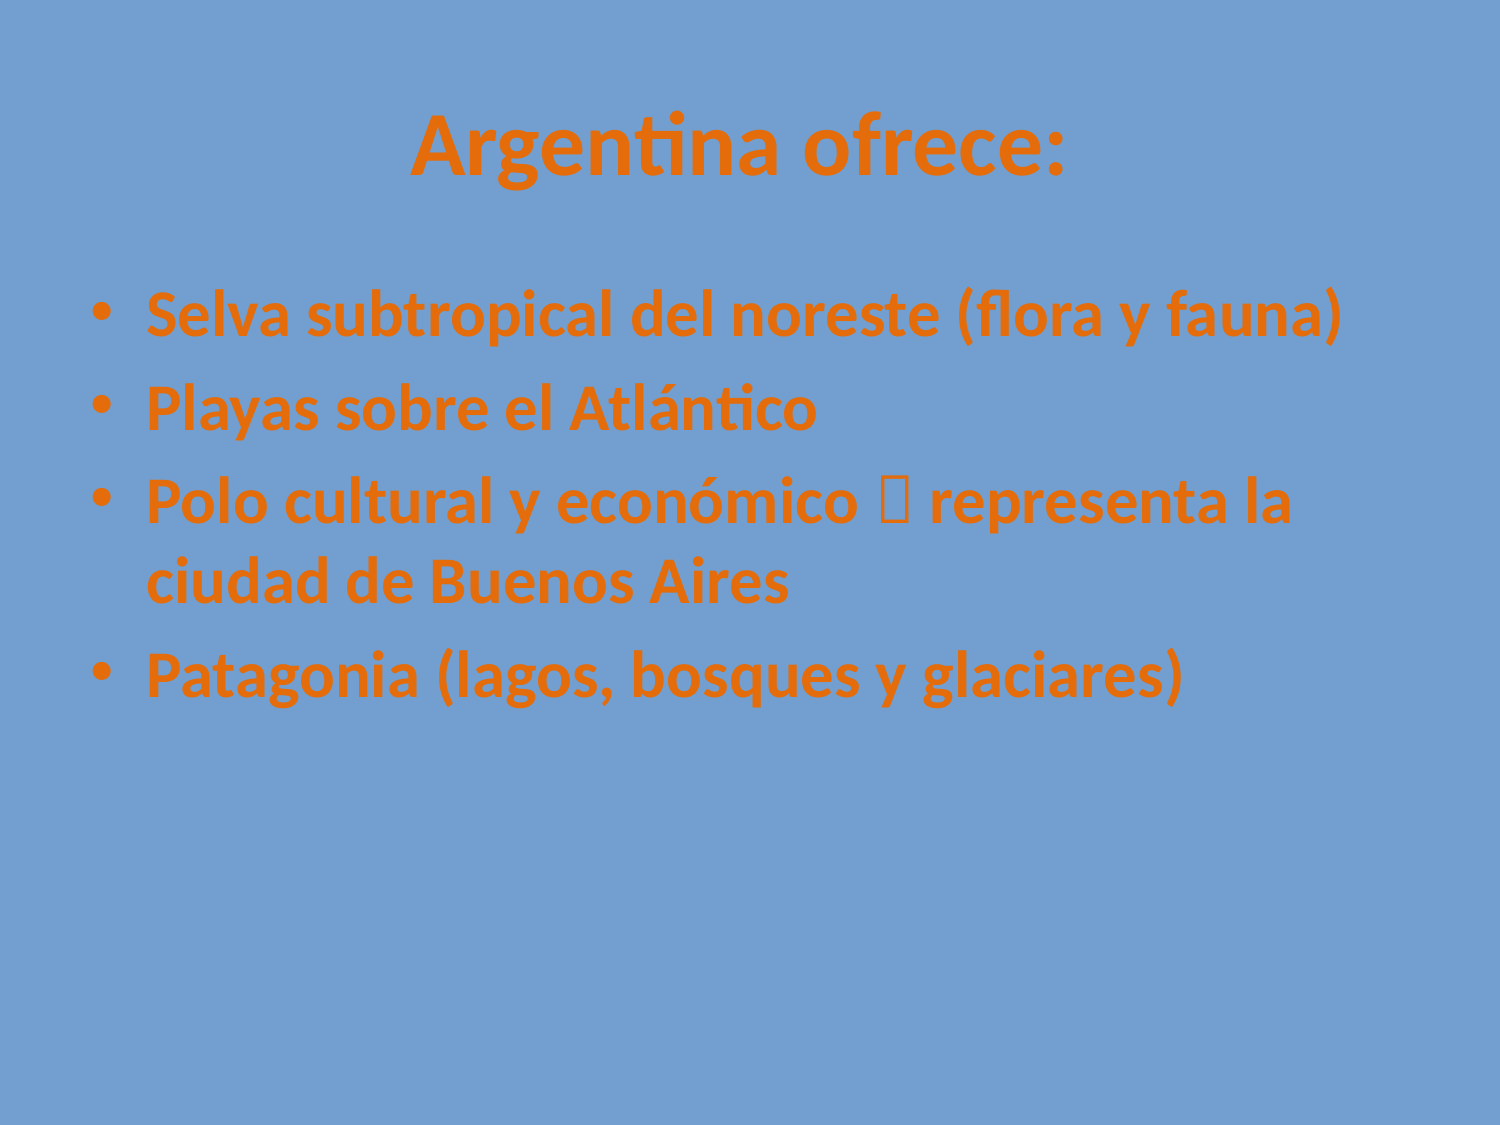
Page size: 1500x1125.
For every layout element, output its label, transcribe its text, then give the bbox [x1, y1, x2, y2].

list Selva subtropical del noreste (flora y fauna) Playas sobre el Atlántico Polo cultural y económico  representa la ciudad de Buenos Aires Patagonia (lagos, bosques y glaciares) [75, 262, 1425, 1005]
title Argentina ofrece: [75, 45, 1425, 233]
